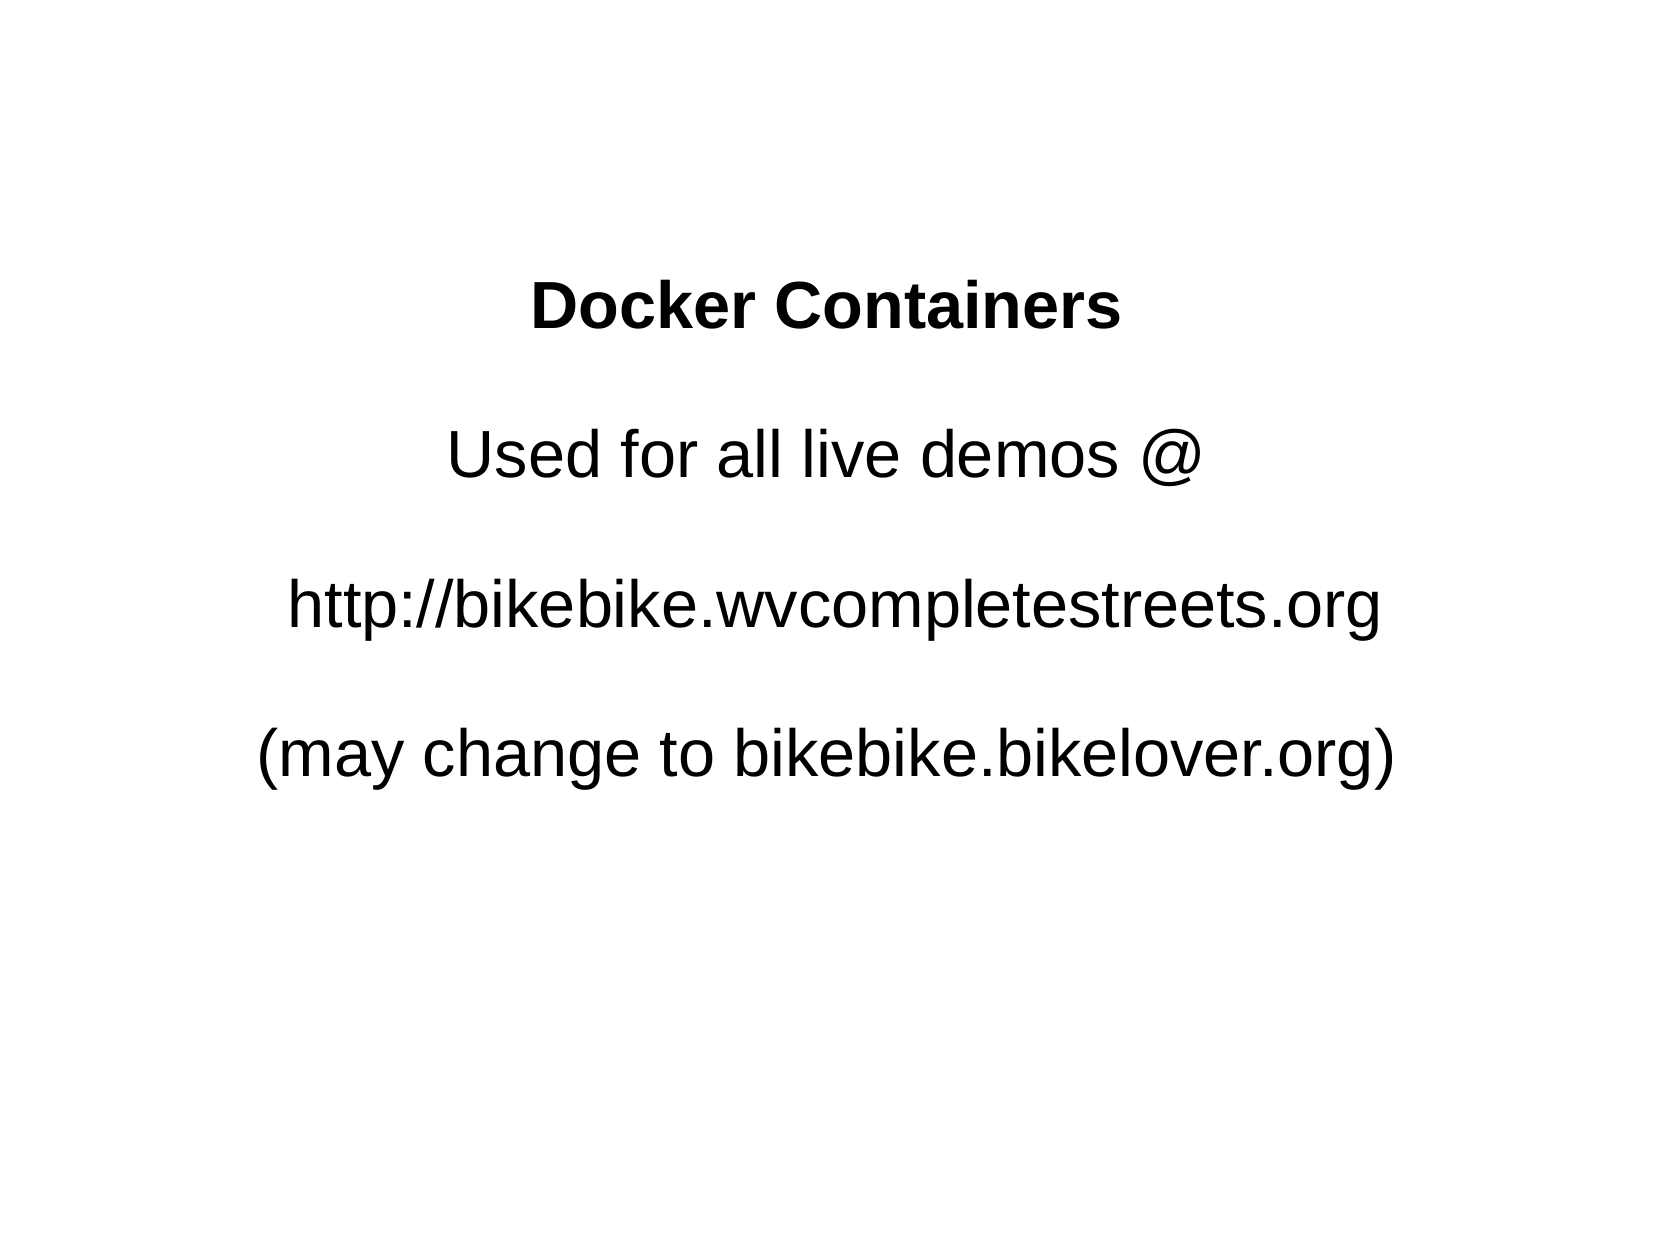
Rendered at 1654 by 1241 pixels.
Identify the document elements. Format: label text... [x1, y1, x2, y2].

subtitle Docker Containers Used for all live demos @ http://bikebike.wvcompletestreets.org (may change to bikebike.bikelover.org) [82, 49, 1571, 1010]
